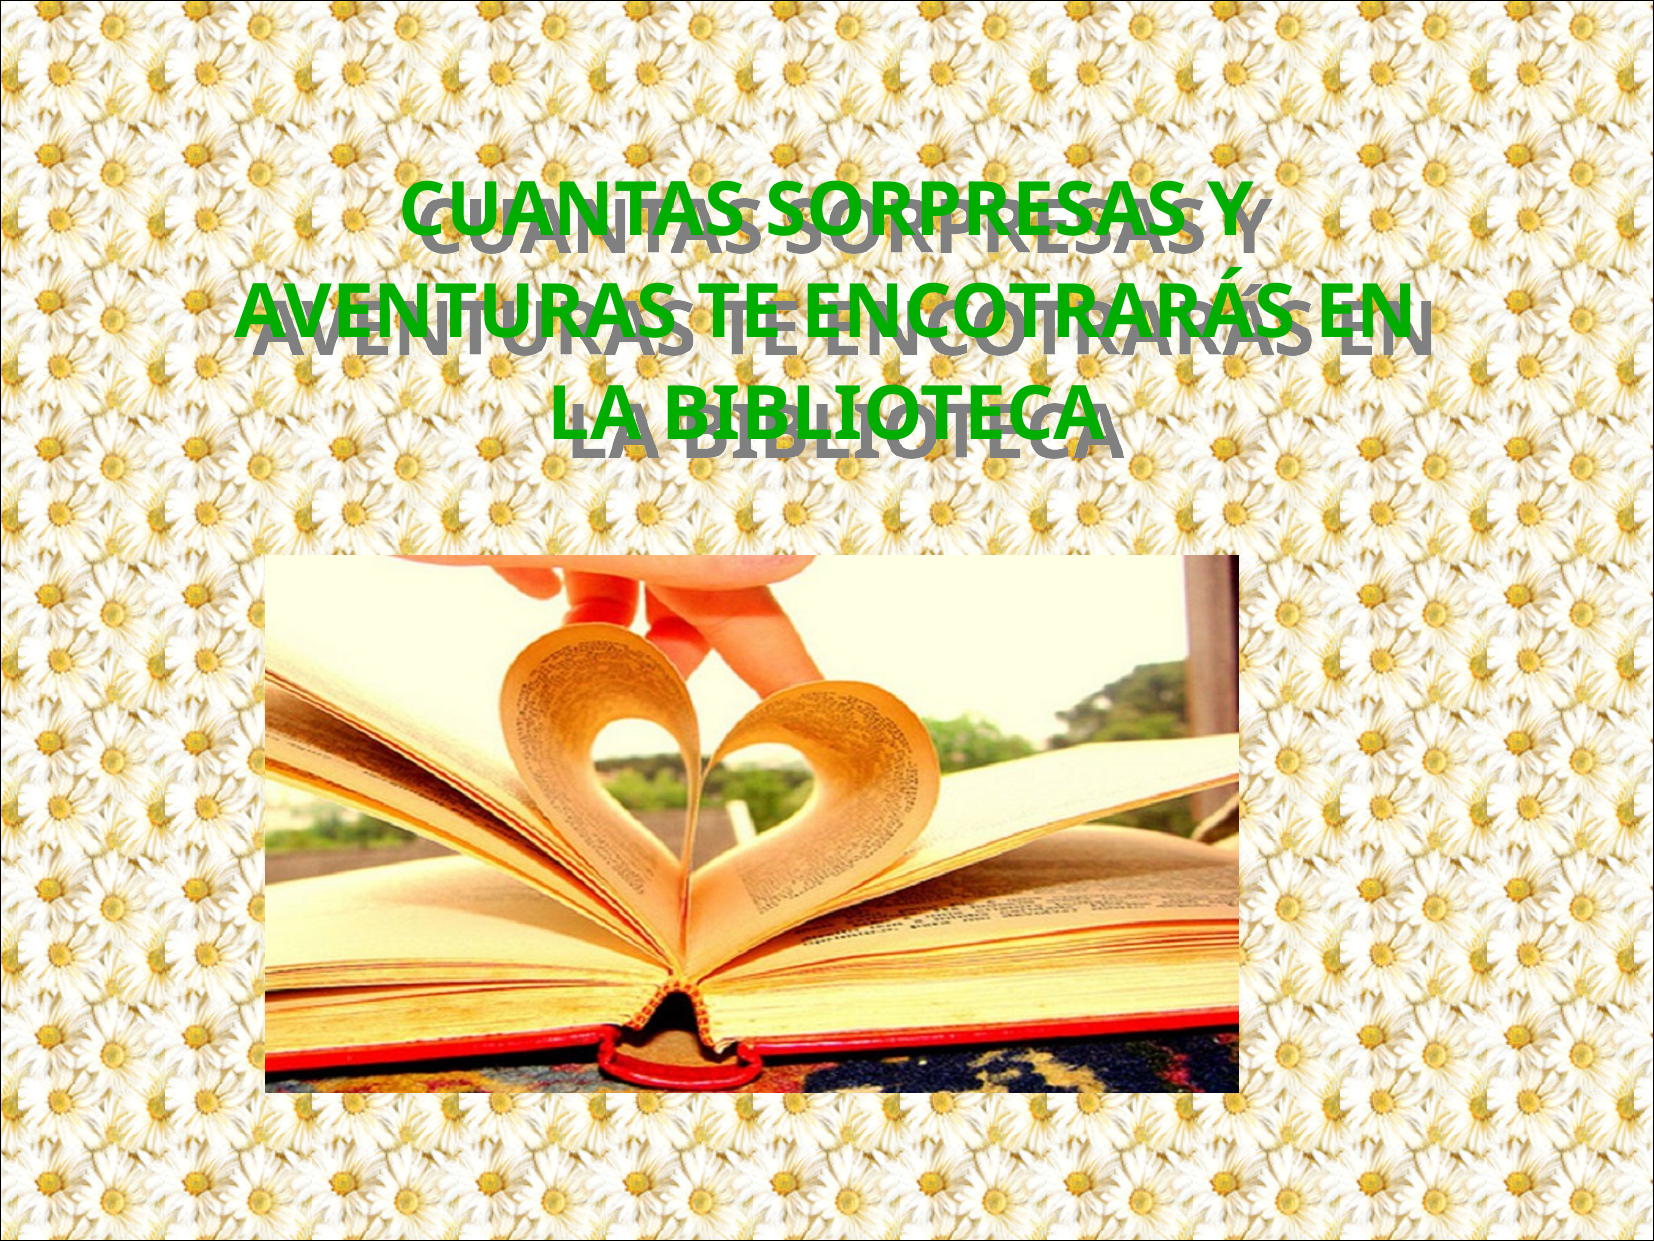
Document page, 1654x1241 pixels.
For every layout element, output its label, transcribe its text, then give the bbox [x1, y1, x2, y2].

text_box CUANTAS SORPRESAS Y AVENTURAS TE ENCOTRARÁS EN LA BIBLIOTECA [177, 147, 1477, 474]
text_box [0, 0, 1654, 1241]
picture [265, 555, 1239, 1093]
